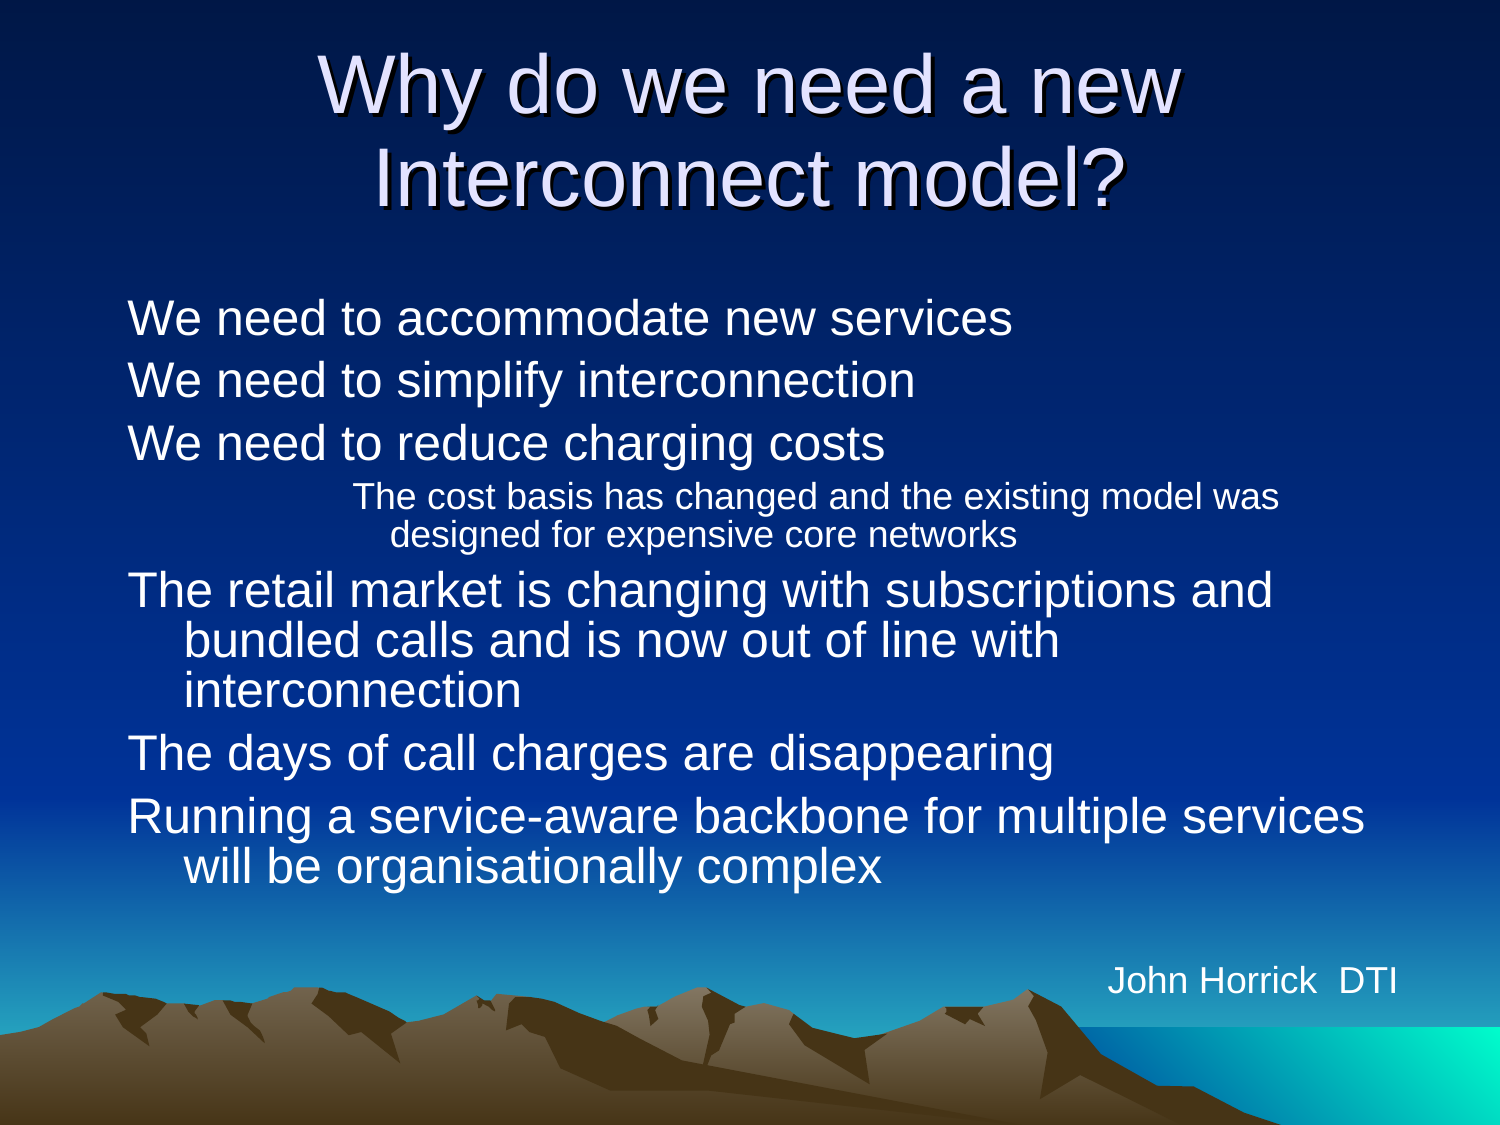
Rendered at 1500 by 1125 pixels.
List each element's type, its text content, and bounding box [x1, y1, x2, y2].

text_box John Horrick DTI [1092, 952, 1415, 1010]
list We need to accommodate new services We need to simplify interconnection We need to reduce charging costs The cost basis has changed and the existing model was designed for expensive core networks The retail market is changing with subscriptions and bundled calls and is now out of line with interconnection The days of call charges are disappearing Running a service-aware backbone for multiple services will be organisationally complex [112, 287, 1388, 958]
title Why do we need a new Interconnect model? [75, 23, 1426, 239]
